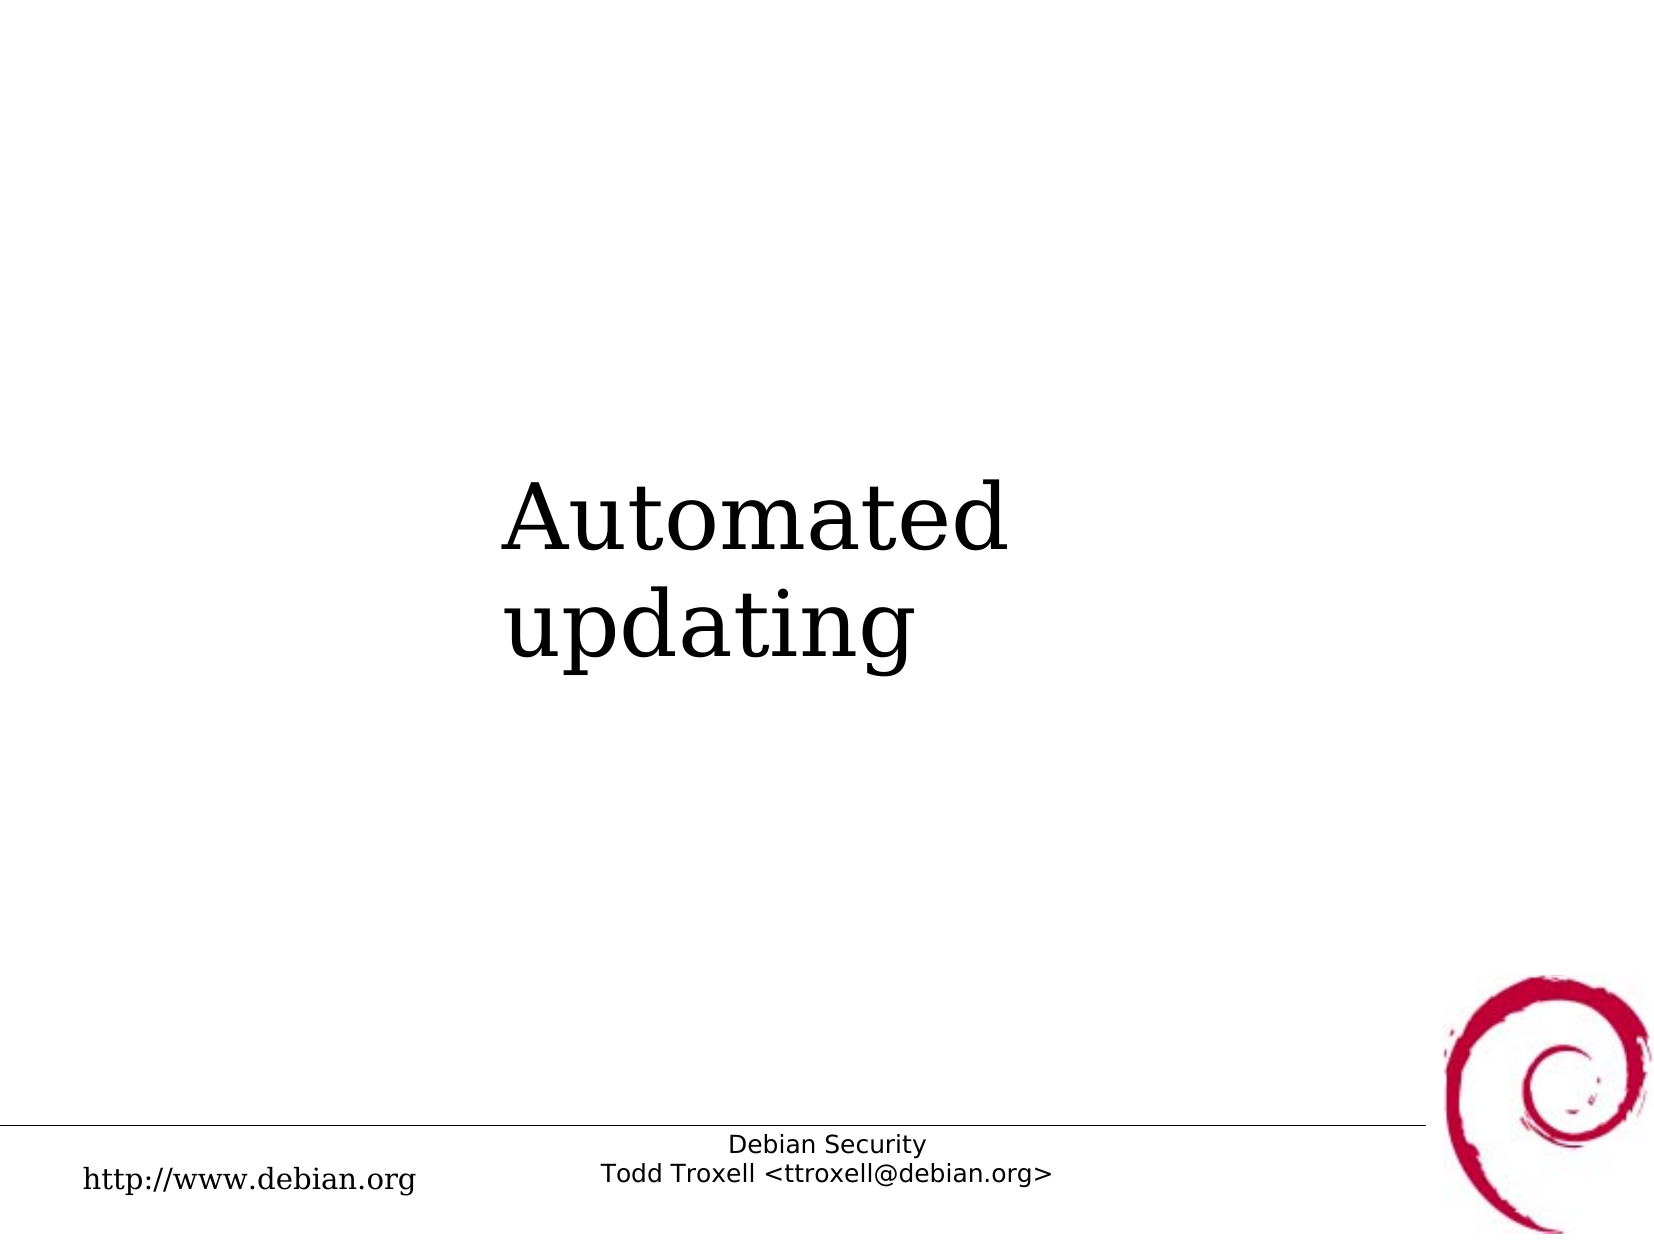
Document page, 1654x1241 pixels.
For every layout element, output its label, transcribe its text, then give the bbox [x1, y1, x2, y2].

picture [1443, 975, 1654, 1234]
text_box Automated updating [487, 457, 1163, 686]
